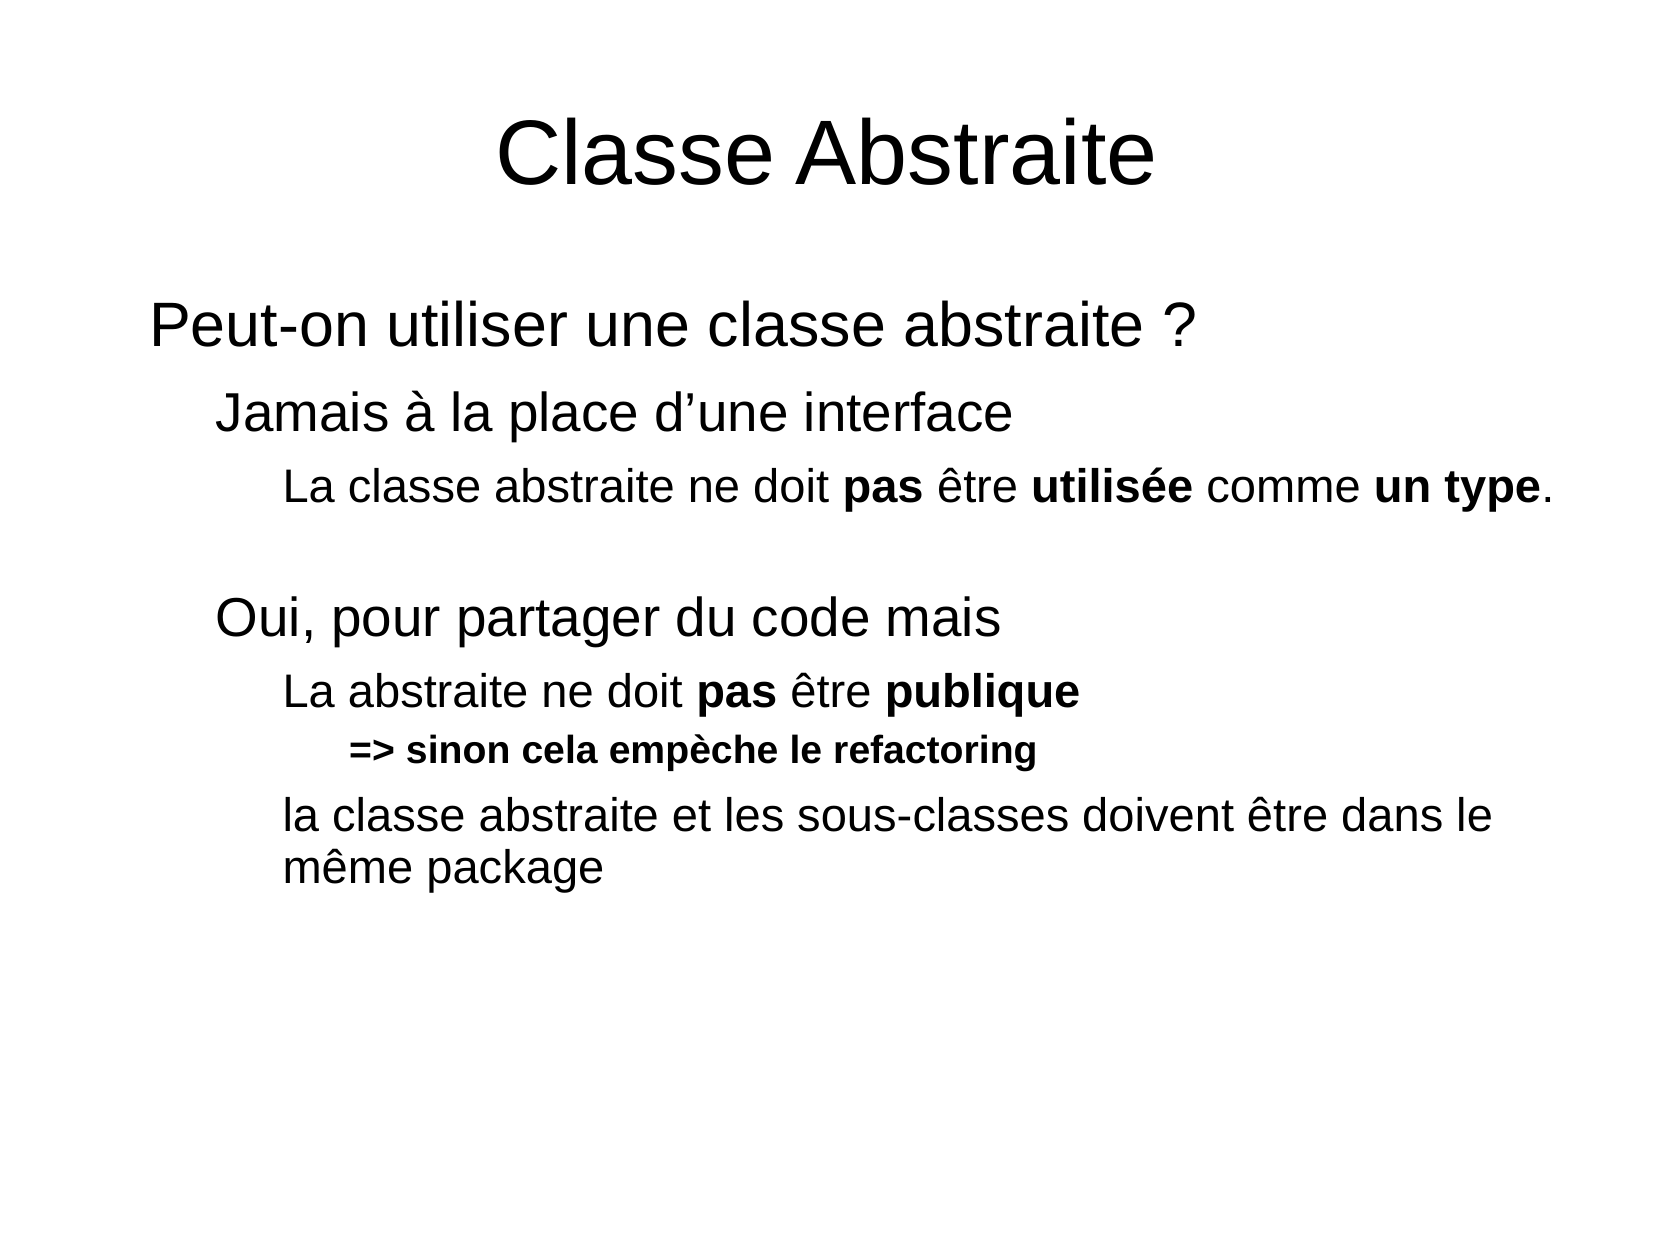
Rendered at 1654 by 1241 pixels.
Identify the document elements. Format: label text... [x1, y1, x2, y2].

title Classe Abstraite [82, 49, 1571, 257]
list Peut-on utiliser une classe abstraite ? Jamais à la place d’une interface La classe abstraite ne doit pas être utilisée comme un type. Oui, pour partager du code mais La abstraite ne doit pas être publique => sinon cela empèche le refactoring la classe abstraite et les sous-classes doivent être dans le même package [82, 290, 1621, 1010]
